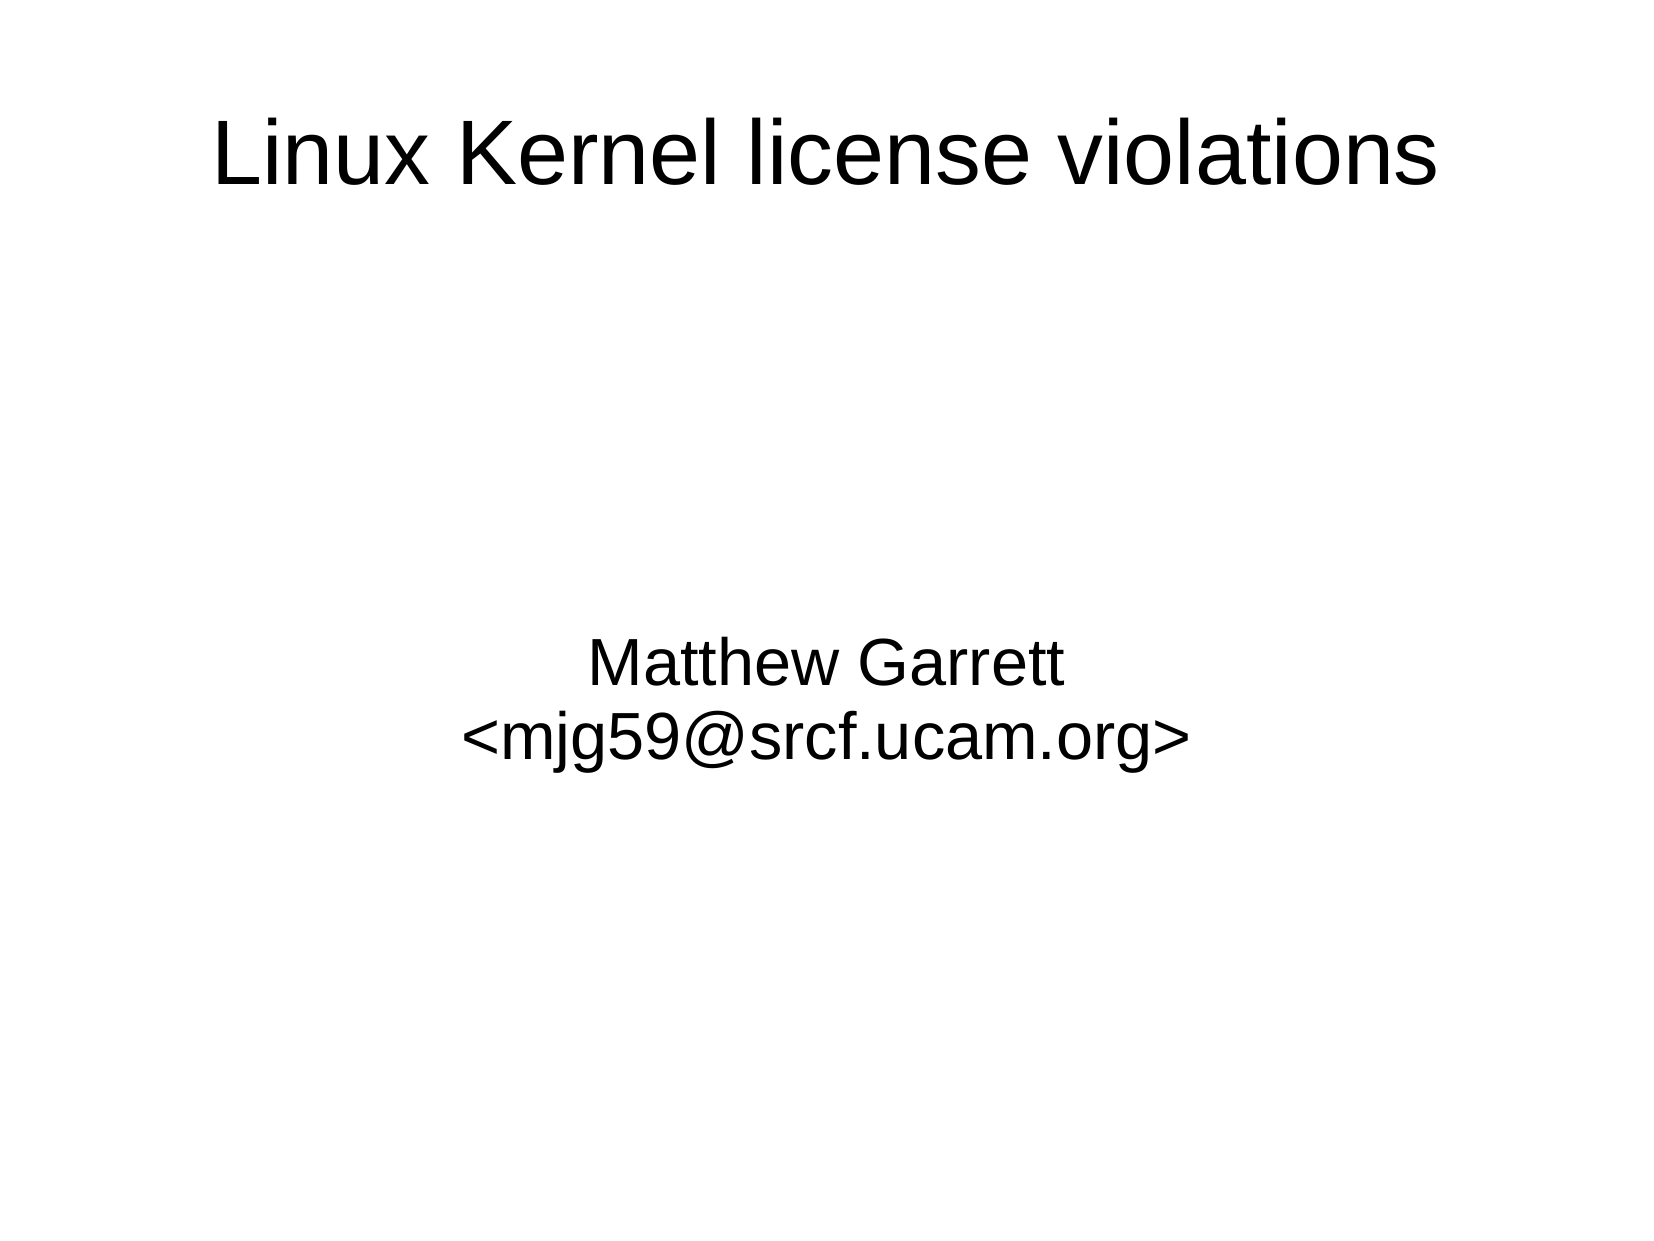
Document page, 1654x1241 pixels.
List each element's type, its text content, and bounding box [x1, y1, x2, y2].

subtitle Matthew Garrett <mjg59@srcf.ucam.org> [82, 290, 1571, 1109]
title Linux Kernel license violations [82, 49, 1571, 257]
